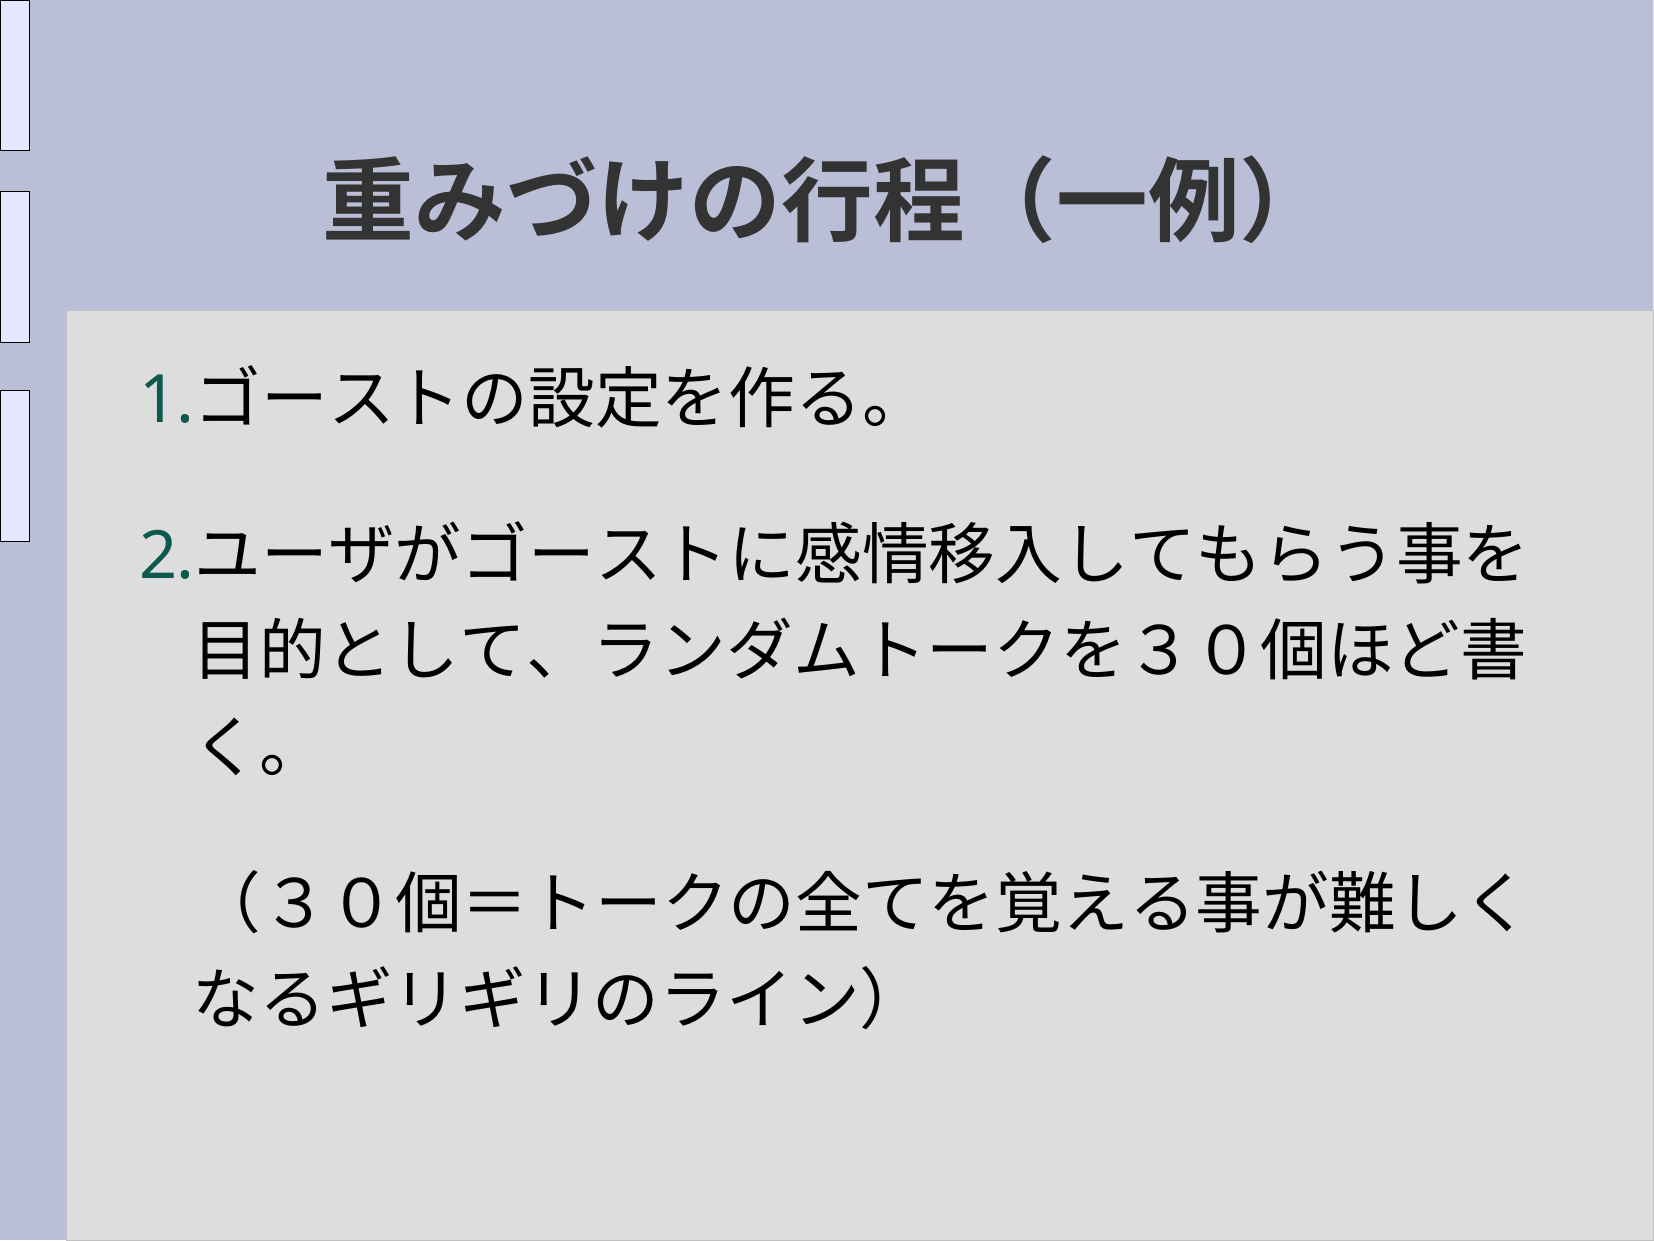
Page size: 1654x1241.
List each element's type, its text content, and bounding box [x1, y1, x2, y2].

title 重みづけの行程（一例） [121, 91, 1534, 299]
list ゴーストの設定を作る。 ユーザがゴーストに感情移入してもらう事を目的として、ランダムトークを３０個ほど書く。 （３０個＝トークの全てを覚える事が難しくなるギリギリのライン） [121, 344, 1534, 1127]
